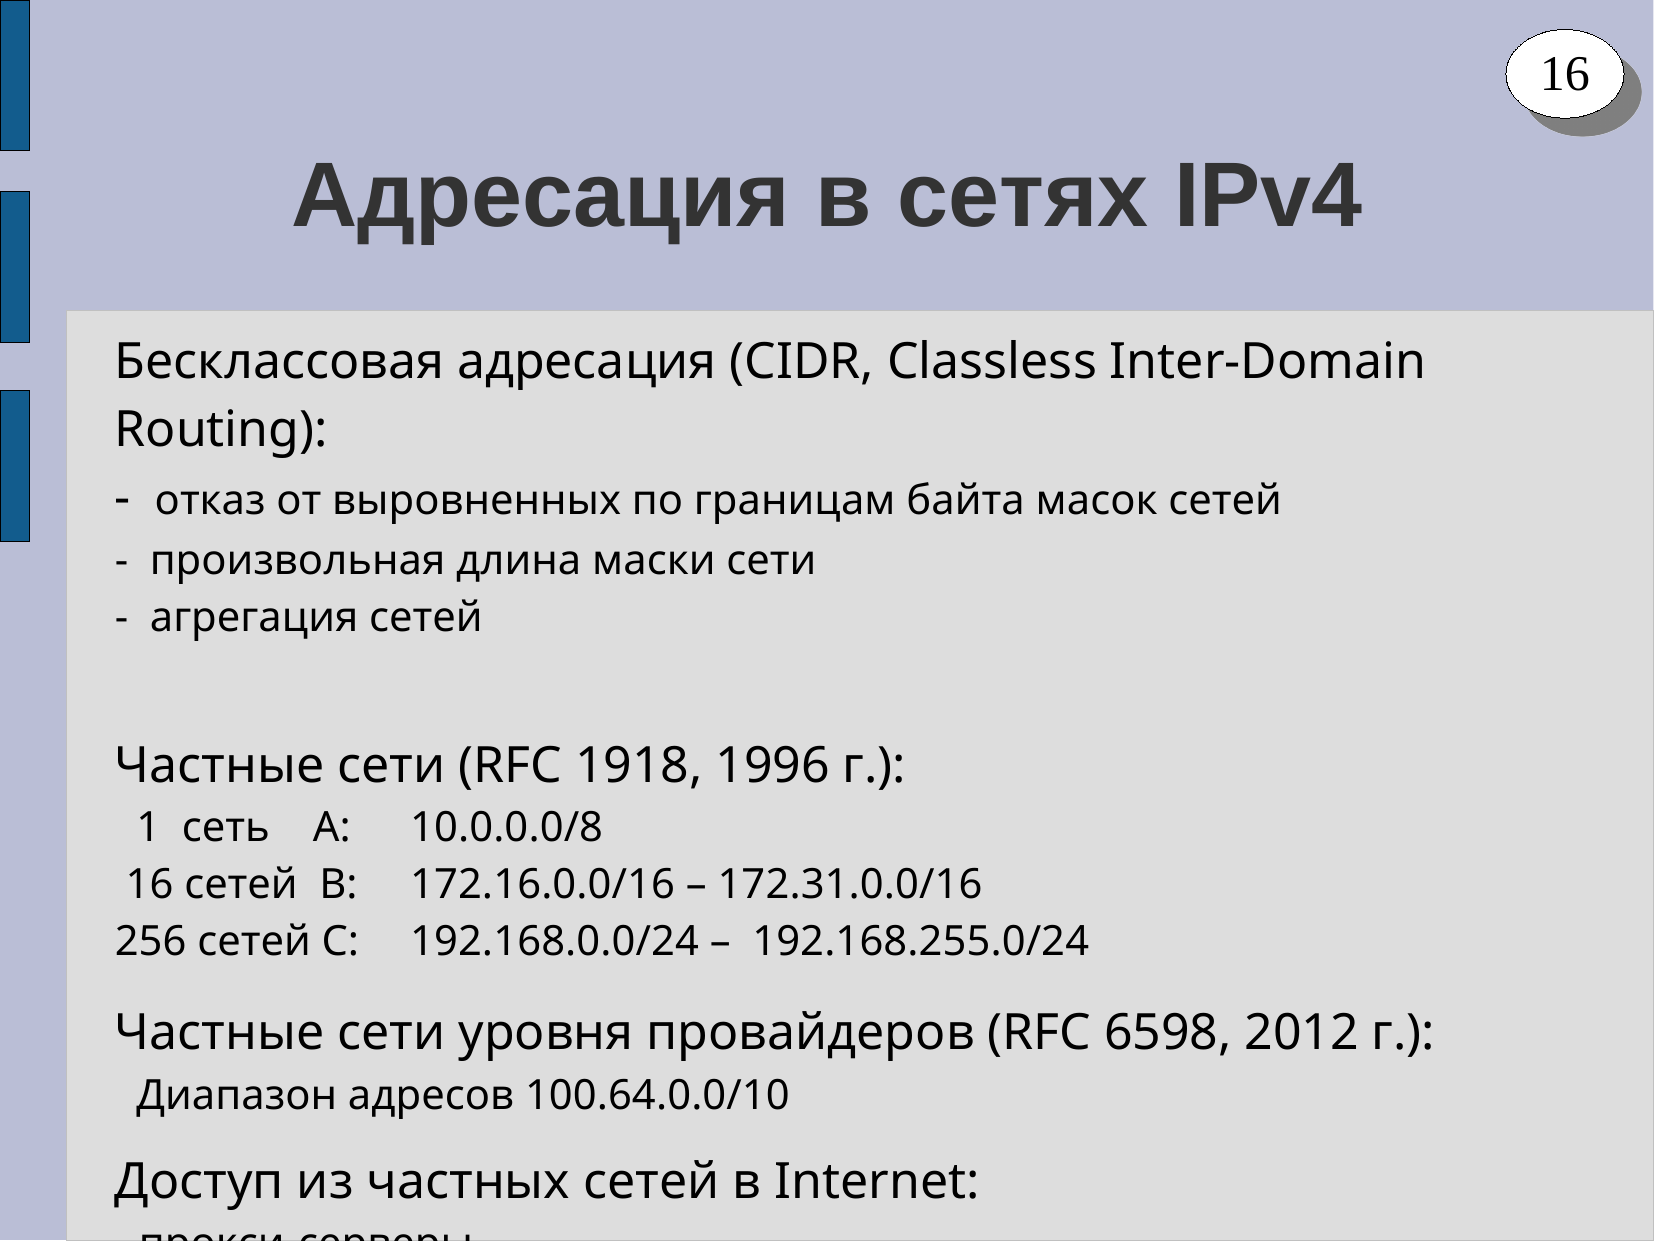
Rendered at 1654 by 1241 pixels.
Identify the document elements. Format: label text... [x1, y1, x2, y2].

text_box 16 [1505, 29, 1625, 119]
text_box Бесклассовая адресация (CIDR, Classless Inter-Domain Routing): - отказ от выровненных по границам байта масок сетей - произвольная длина маски сети - агрегация сетей Частные сети (RFC 1918, 1996 г.): 1 сеть A: 10.0.0.0/8 16 сетей B: 172.16.0.0/16 – 172.31.0.0/16 256 сетей C: 192.168.0.0/24 – 192.168.255.0/24 Частные сети уровня провайдеров (RFC 6598, 2012 г.): Диапазон адресов 100.64.0.0/10 Доступ из частных сетей в Internet: - прокси-серверы - трансляция адресов [114, 324, 1625, 1234]
title Адресация в сетях IPv4 [121, 91, 1534, 299]
